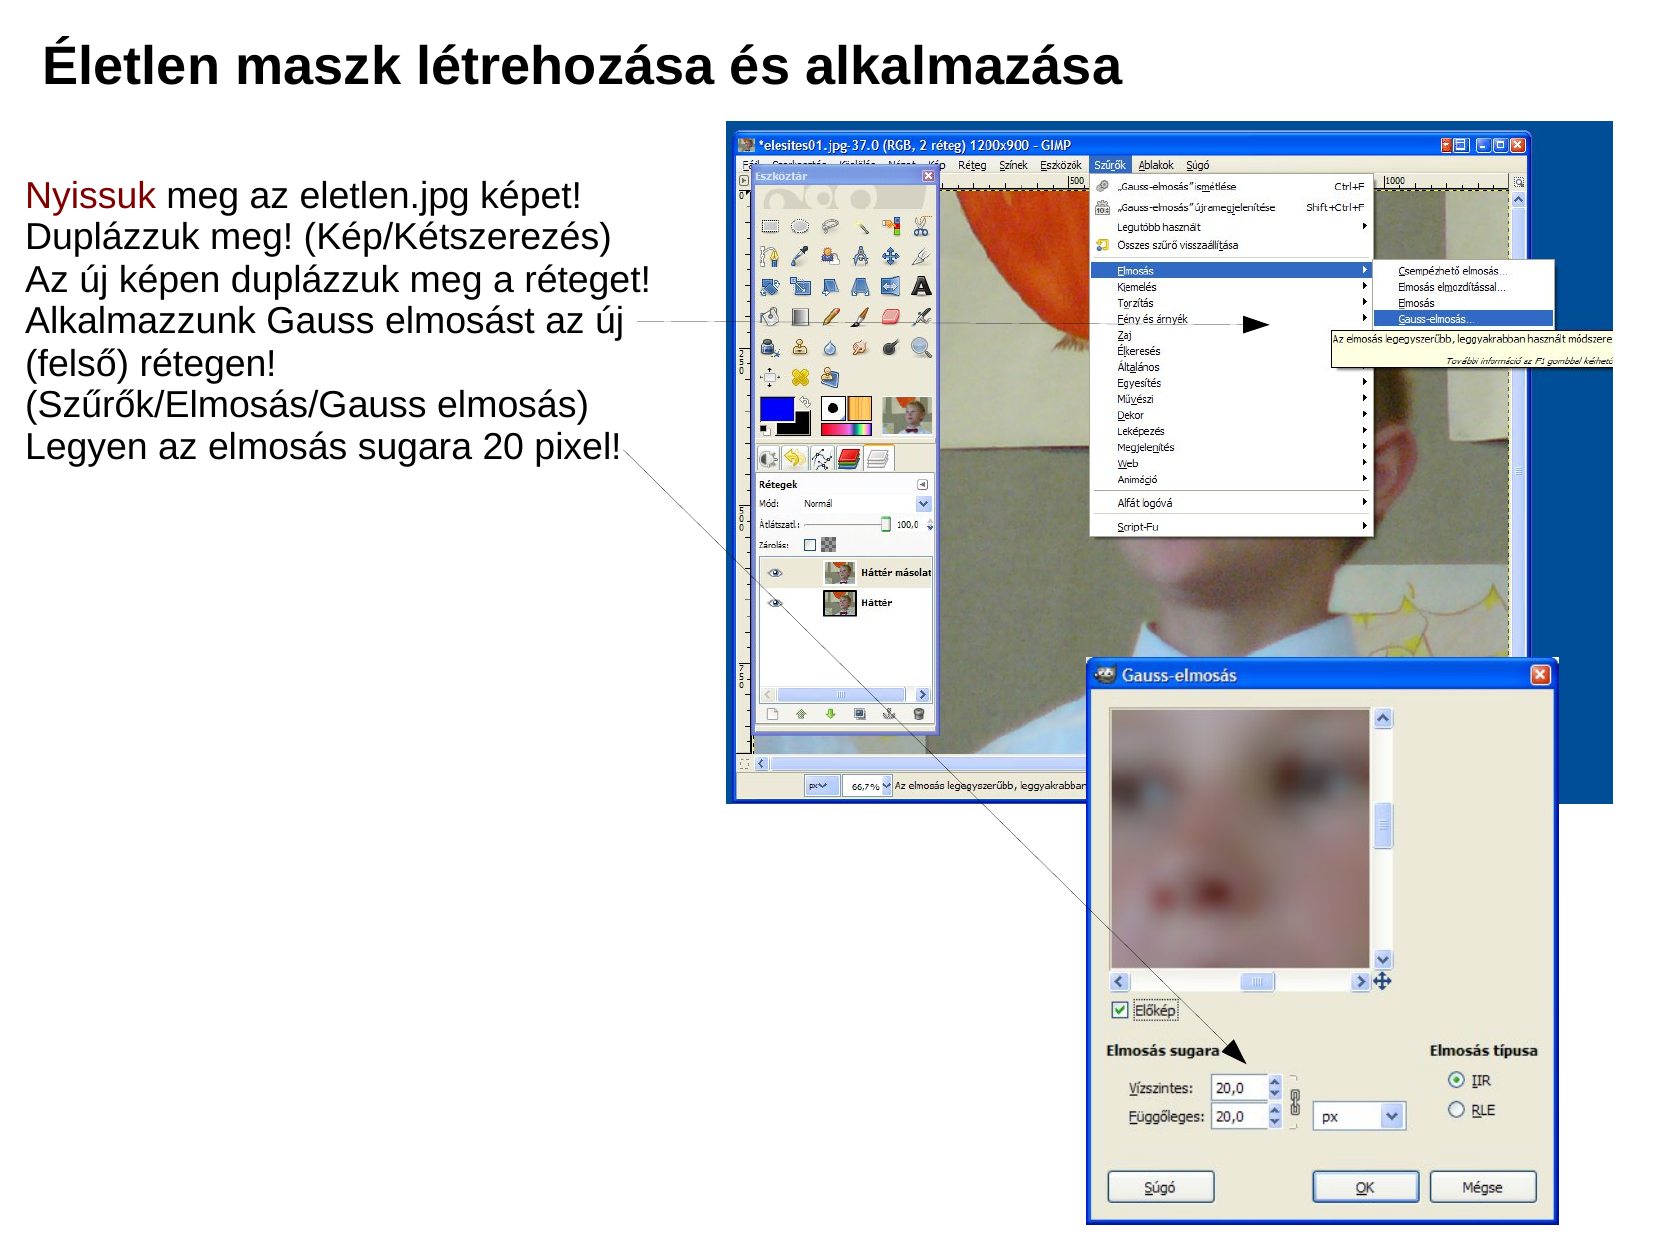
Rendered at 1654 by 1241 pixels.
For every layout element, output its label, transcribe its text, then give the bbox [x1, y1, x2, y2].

picture [726, 121, 1613, 1225]
text_box Nyissuk meg az eletlen.jpg képet! Duplázzuk meg! (Kép/Kétszerezés) Az új képen duplázzuk meg a réteget! Alkalmazzunk Gauss elmosást az új (felső) rétegen! (Szűrők/Elmosás/Gauss elmosás) Legyen az elmosás sugara 20 pixel! [10, 166, 666, 476]
picture [726, 553, 981, 804]
text_box Életlen maszk létrehozása és alkalmazása [27, 27, 1139, 105]
